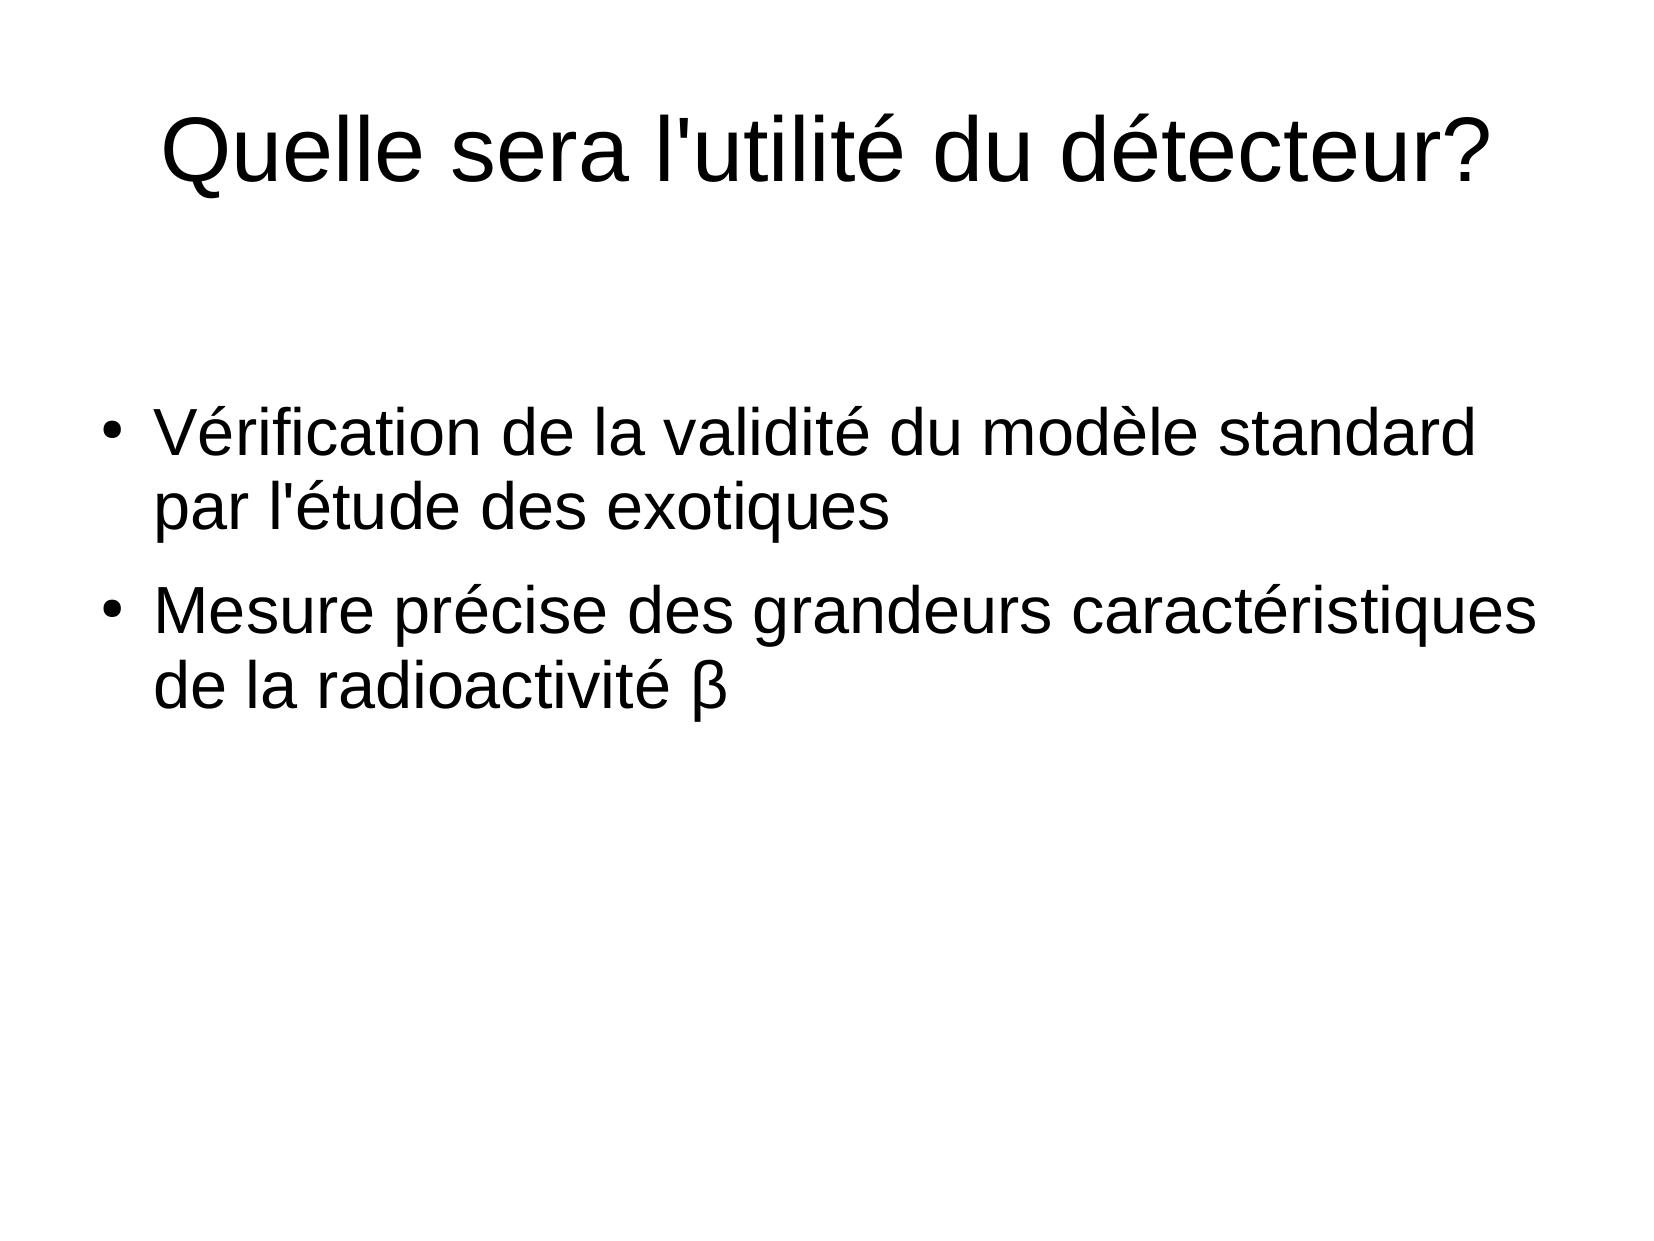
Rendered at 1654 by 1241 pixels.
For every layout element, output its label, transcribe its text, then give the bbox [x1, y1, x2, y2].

title Quelle sera l'utilité du détecteur? [121, 53, 1534, 246]
chart [769, 588, 888, 648]
list Vérification de la validité du modèle standard par l'étude des exotiques Mesure précise des grandeurs caractéristiques de la radioactivité β [82, 290, 1571, 1109]
